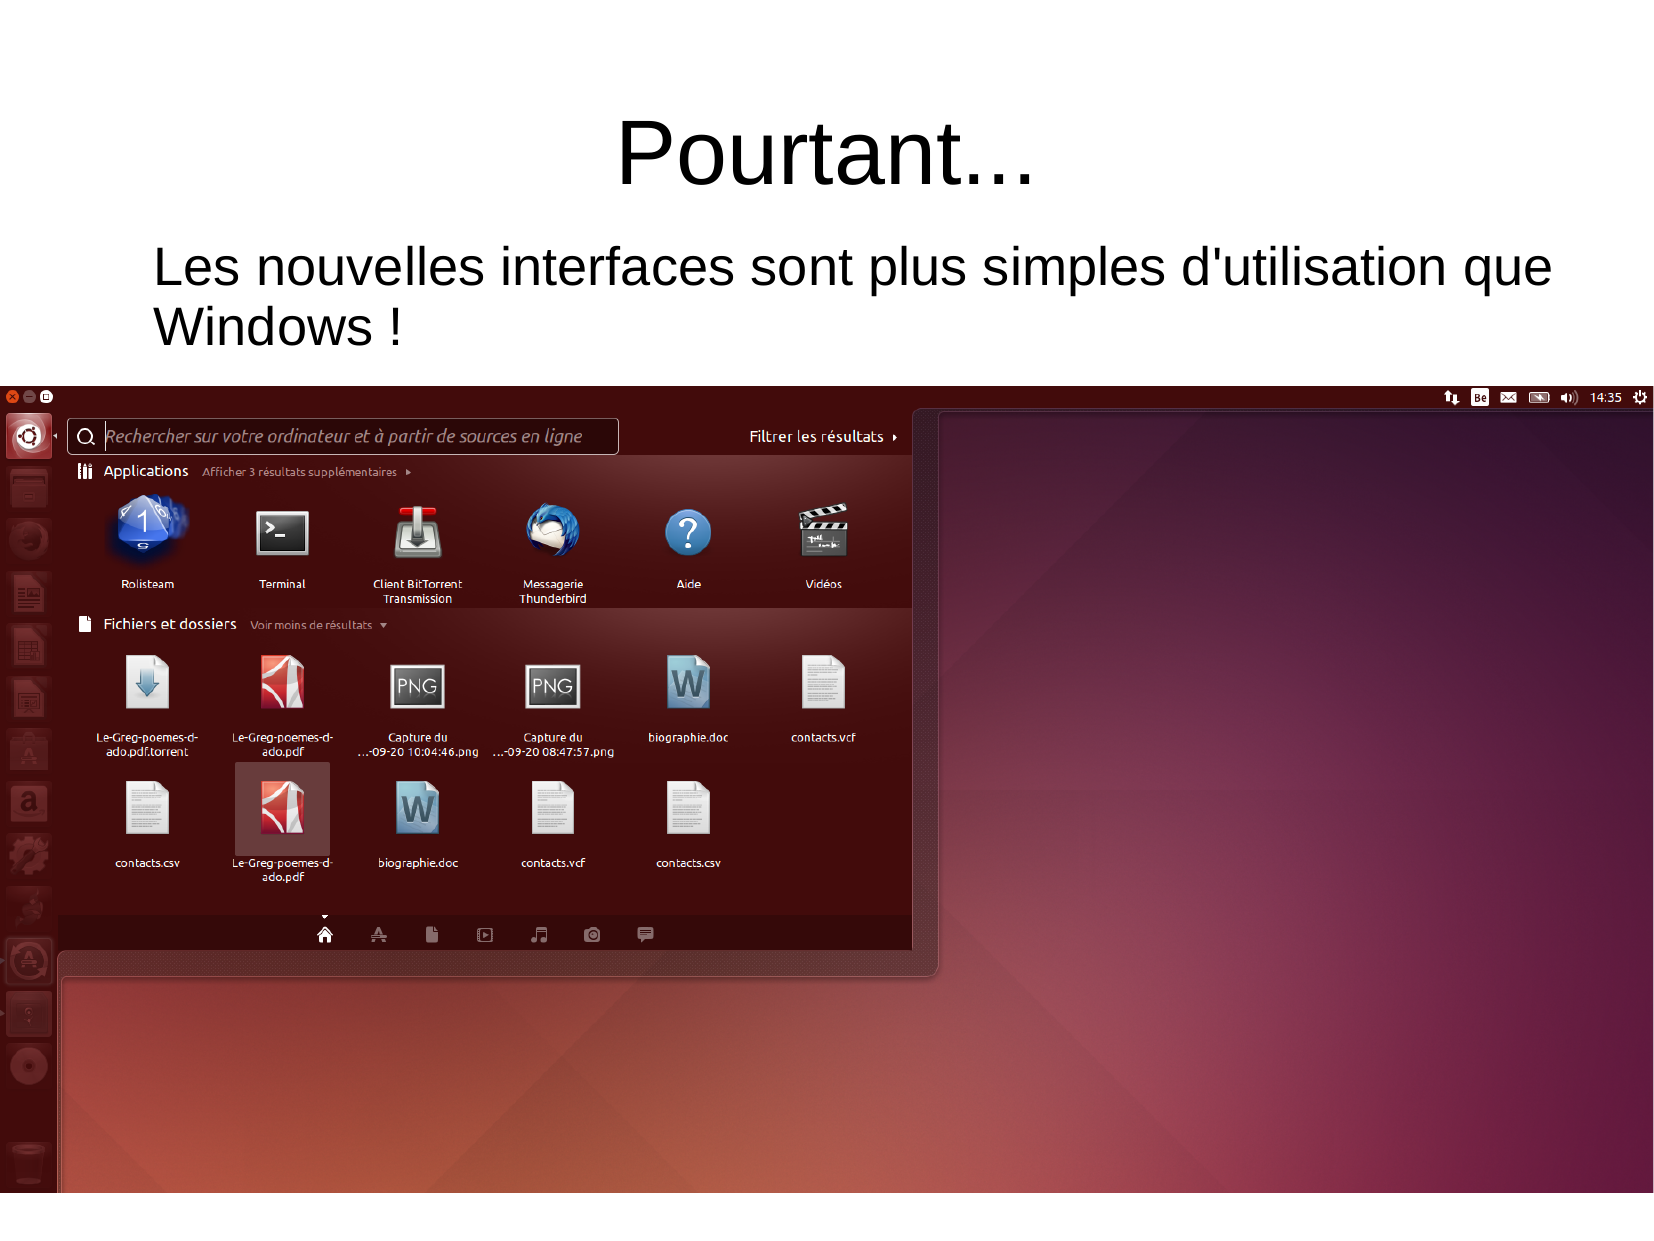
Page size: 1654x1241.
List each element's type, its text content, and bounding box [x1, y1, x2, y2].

title Pourtant... [82, 49, 1571, 236]
picture [0, 386, 1654, 1193]
list Les nouvelles interfaces sont plus simples d'utilisation que Windows ! [82, 236, 1571, 386]
